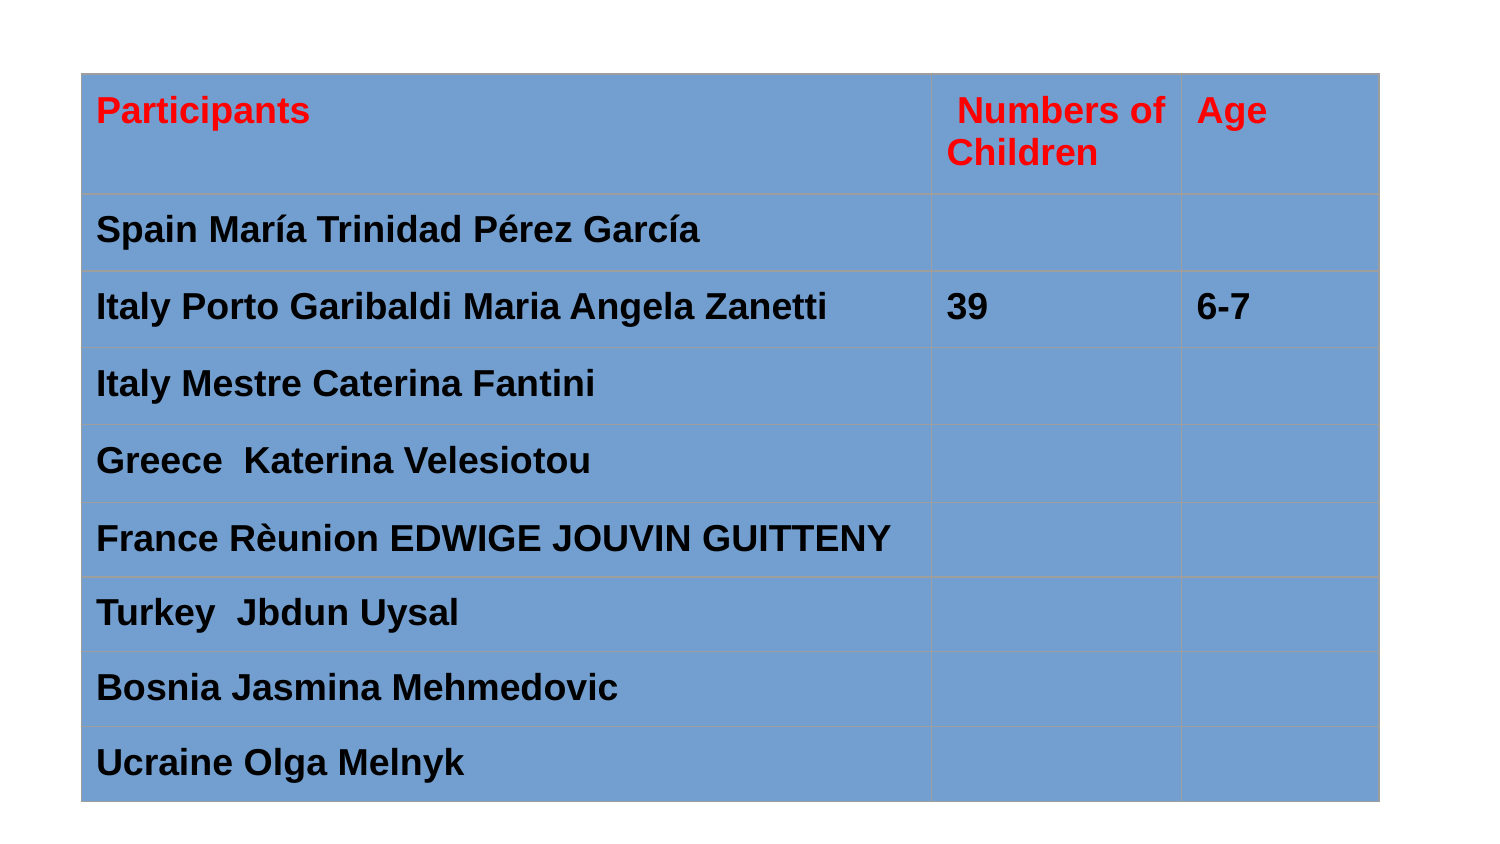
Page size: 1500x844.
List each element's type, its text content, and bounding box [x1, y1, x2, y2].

table_cell [932, 195, 1181, 270]
table_cell Greece Katerina Velesiotou [82, 425, 931, 502]
table_cell Italy Mestre Caterina Fantini [82, 348, 931, 424]
table_cell [932, 578, 1181, 651]
table_cell 6-7 [1182, 272, 1378, 347]
table_cell [932, 425, 1181, 502]
table_cell Bosnia Jasmina Mehmedovic [82, 652, 931, 726]
table_cell [932, 348, 1181, 424]
table_header Age [1182, 75, 1378, 193]
table_cell France Rèunion EDWIGE JOUVIN GUITTENY [82, 503, 931, 576]
table_cell [1182, 503, 1378, 576]
table_cell [1182, 578, 1378, 651]
table_cell [932, 727, 1181, 801]
table_cell Ucraine Olga Melnyk [82, 727, 931, 801]
table_cell 39 [932, 272, 1181, 347]
table_cell [1182, 425, 1378, 502]
table_cell Spain María Trinidad Pérez García [82, 195, 931, 270]
table_header Numbers of Children [932, 75, 1181, 193]
table_cell [1182, 195, 1378, 270]
table_cell Italy Porto Garibaldi Maria Angela Zanetti [82, 272, 931, 347]
table_cell [932, 652, 1181, 726]
table_cell [1182, 348, 1378, 424]
table_cell [1182, 652, 1378, 726]
table_cell Turkey Jbdun Uysal [82, 578, 931, 651]
table_cell [1182, 727, 1378, 801]
table_header Participants [82, 75, 931, 193]
table_cell [932, 503, 1181, 576]
